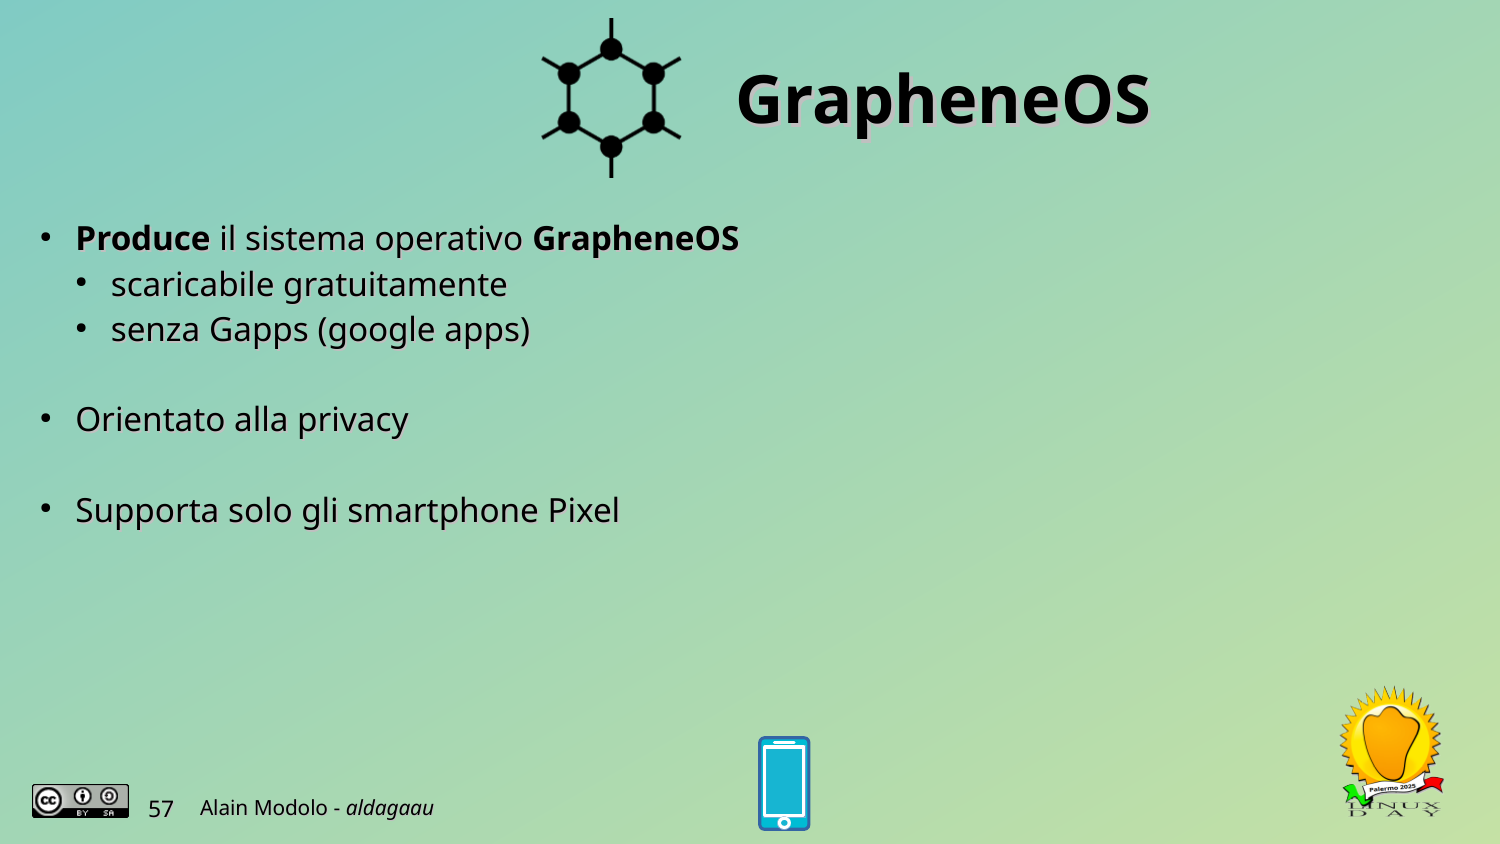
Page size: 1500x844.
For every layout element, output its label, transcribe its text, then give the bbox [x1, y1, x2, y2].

text_box [759, 737, 809, 830]
picture [32, 784, 129, 818]
text_box Produce il sistema operativo GrapheneOS scaricabile gratuitamente senza Gapps (google apps) Orientato alla privacy Supporta solo gli smartphone Pixel [25, 207, 1475, 644]
picture [1233, 670, 1500, 844]
picture [531, 18, 691, 178]
